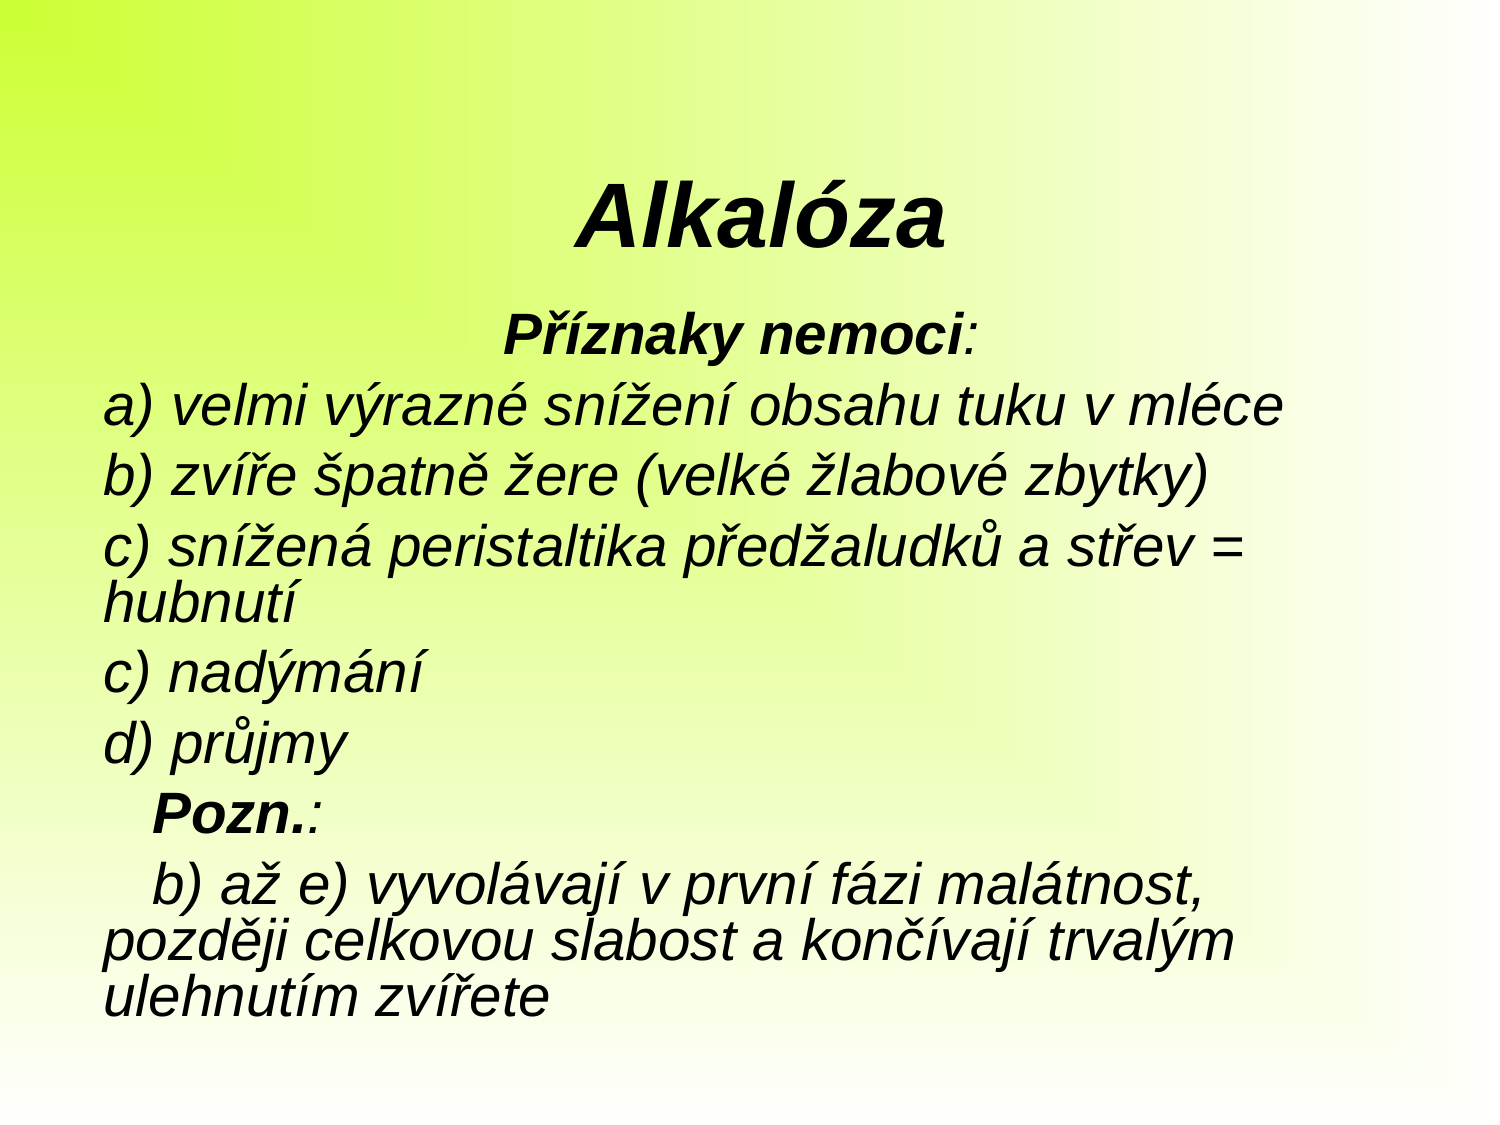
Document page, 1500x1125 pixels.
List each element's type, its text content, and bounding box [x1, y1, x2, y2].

title Alkalóza [123, 90, 1399, 302]
text_box Příznaky nemoci: a) velmi výrazné snížení obsahu tuku v mléce b) zvíře špatně žere (velké žlabové zbytky) c) snížená peristaltika předžaludků a střev = hubnutí c) nadýmání d) průjmy Pozn.: b) až e) vyvolávají v první fázi malátnost, později celkovou slabost a končívají trvalým ulehnutím zvířete [88, 302, 1412, 1059]
picture [0, 0, 1500, 1125]
